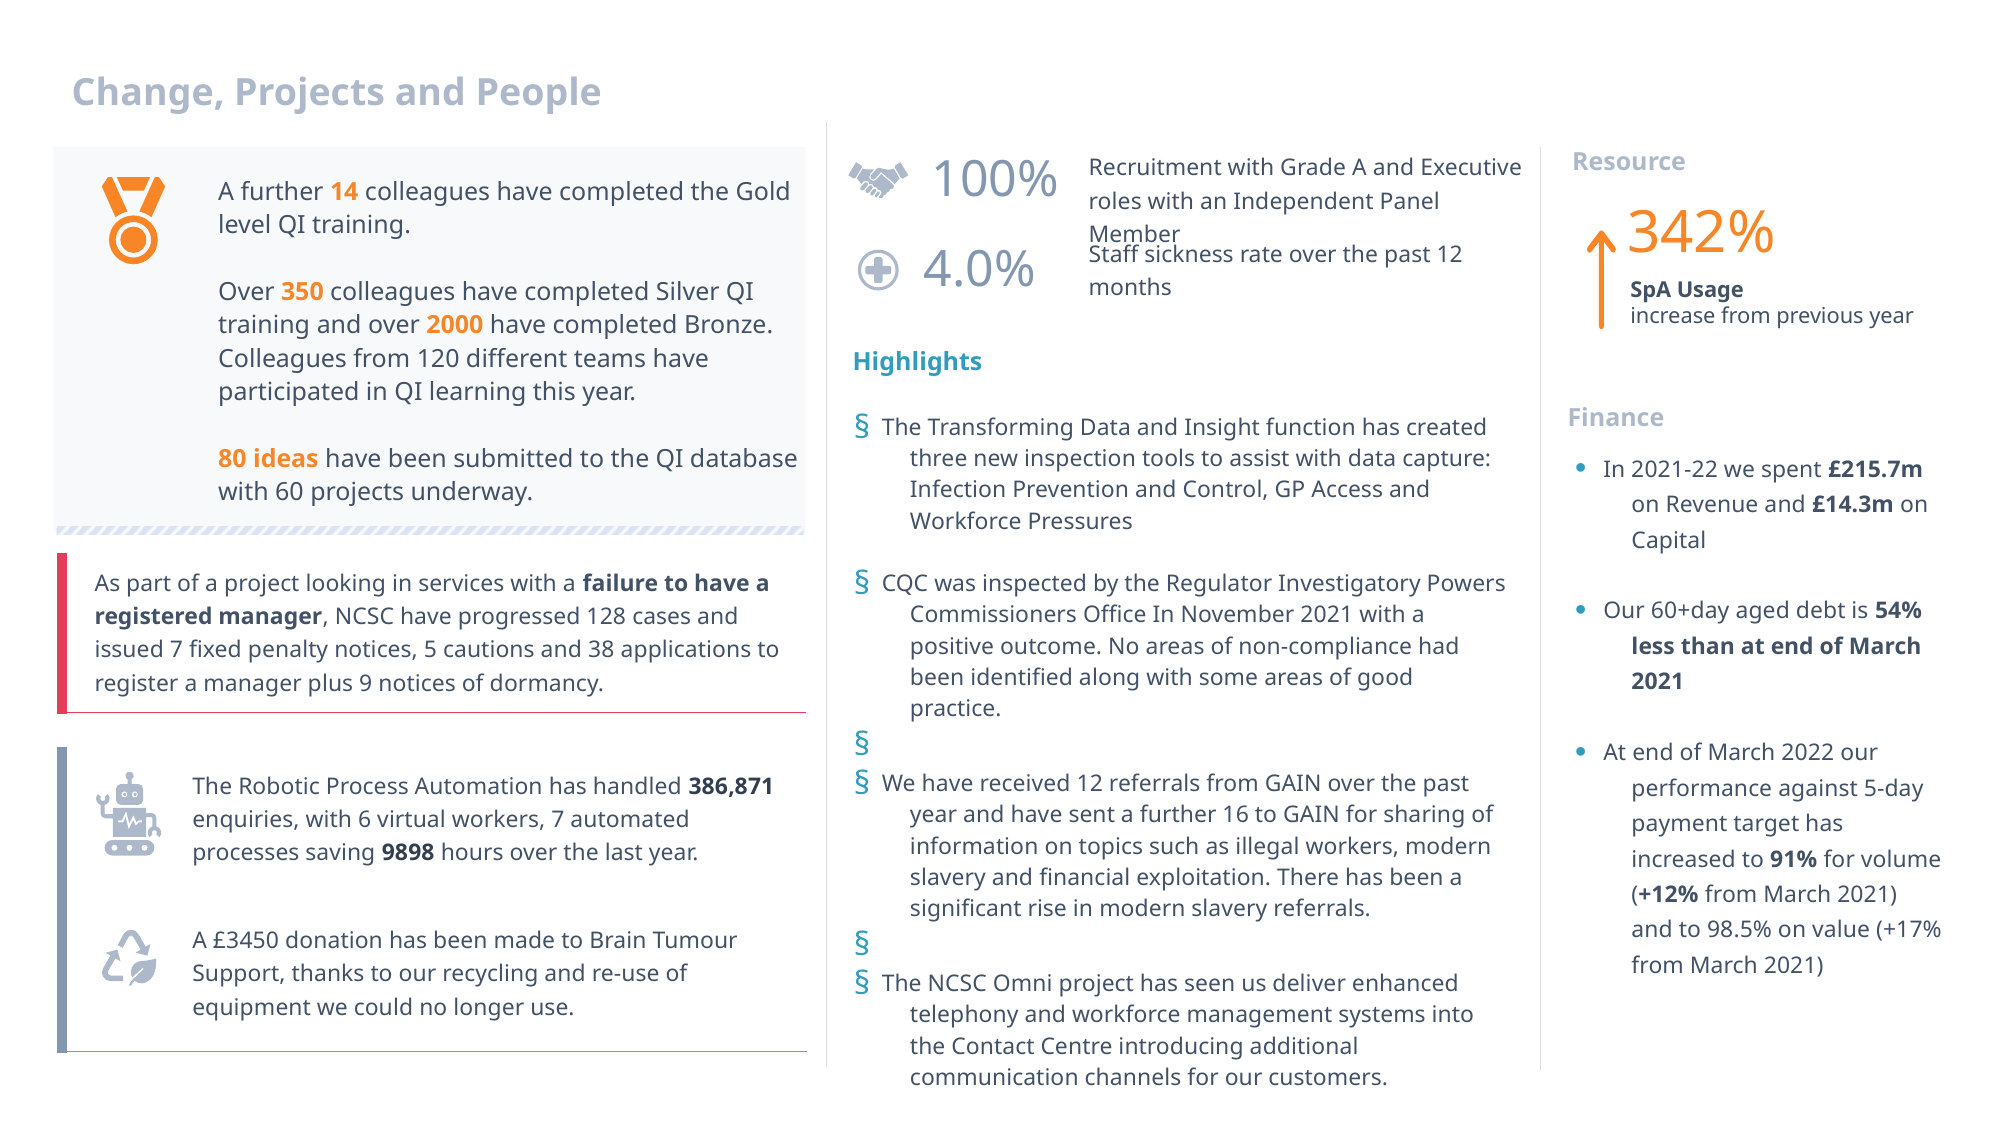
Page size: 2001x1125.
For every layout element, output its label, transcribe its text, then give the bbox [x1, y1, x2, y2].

text_box The Robotic Process Automation has handled 386,871 enquiries, with 6 virtual workers, 7 automated processes saving 9898 hours over the last year. [177, 758, 798, 873]
text_box [53, 147, 806, 534]
text_box 4.0% [908, 229, 1074, 305]
text_box A further 14 colleagues have completed the Gold level QI training. Over 350 colleagues have completed Silver QI training and over 2000 have completed Bronze. Colleagues from 120 different teams have participated in QI learning this year. 80 ideas have been submitted to the QI database with 60 projects underway. [203, 164, 826, 514]
picture [852, 244, 905, 297]
text_box Resource [1557, 138, 1930, 184]
picture [1560, 225, 1615, 335]
text_box Finance [1552, 393, 1926, 439]
text_box 100% [916, 138, 1074, 215]
text_box Change, Projects and People [57, 48, 809, 134]
text_box [57, 747, 67, 1053]
picture [79, 764, 177, 866]
picture [844, 146, 912, 214]
text_box [57, 553, 67, 712]
text_box SpA Usage increase from previous year [1615, 267, 1996, 336]
text_box Staff sickness rate over the past 12 months [1074, 226, 1540, 308]
picture [95, 923, 164, 992]
text_box 342% [1612, 187, 1816, 273]
text_box In 2021-22 we spent £215.7m on Revenue and £14.3m on Capital Our 60+day aged debt is 54% less than at end of March 2021 At end of March 2022 our performance against 5-day payment target has increased to 91% for volume (+12% from March 2021) and to 98.5% on value (+17% from March 2021) [1560, 439, 1960, 985]
text_box Highlights [837, 337, 1211, 384]
text_box As part of a project looking in services with a failure to have a registered manager, NCSC have progressed 128 cases and issued 7 fixed penalty notices, 5 cautions and 38 applications to register a manager plus 9 notices of dormancy. [79, 555, 806, 702]
picture [79, 166, 188, 275]
text_box The Transforming Data and Insight function has created three new inspection tools to assist with data capture: Infection Prevention and Control, GP Access and Workforce Pressures CQC was inspected by the Regulator Investigatory Powers Commissioners Office In November 2021 with a positive outcome. No areas of non-compliance had been identified along with some areas of good practice. We have received 12 referrals from GAIN over the past year and have sent a further 16 to GAIN for sharing of information on topics such as illegal workers, modern slavery and financial exploitation. There has been a significant rise in modern slavery referrals. The NCSC Omni project has seen us deliver enhanced telephony and workforce management systems into the Contact Centre introducing additional communication channels for our customers. [838, 401, 1526, 1045]
text_box A £3450 donation has been made to Brain Tumour Support, thanks to our recycling and re-use of equipment we could no longer use. [177, 912, 822, 1025]
text_box Recruitment with Grade A and Executive roles with an Independent Panel Member [1074, 140, 1540, 226]
